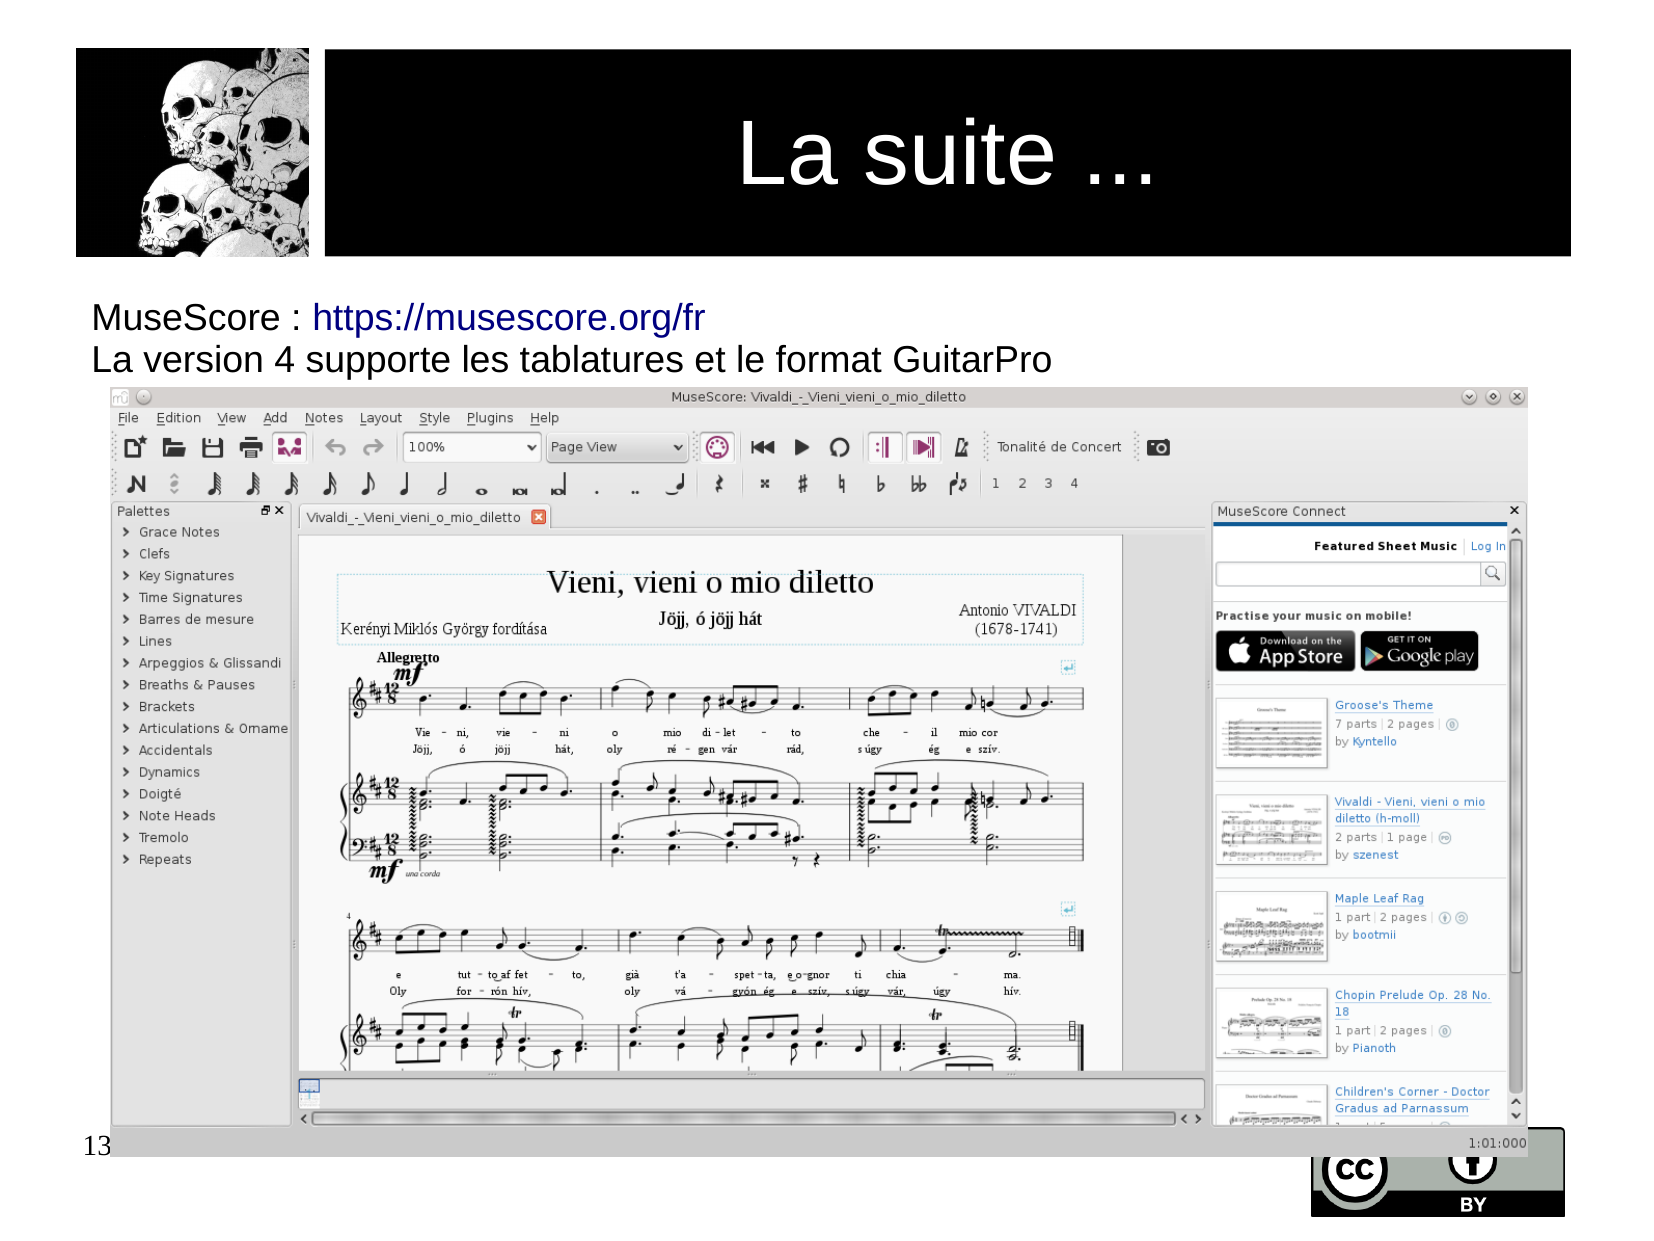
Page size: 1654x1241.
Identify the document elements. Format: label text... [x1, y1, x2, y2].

picture [110, 389, 1565, 1217]
picture [76, 48, 309, 257]
title La suite ... [324, 49, 1571, 257]
text_box MuseScore : https://musescore.org/fr La version 4 supporte les tablatures et le format GuitarPro [76, 289, 1565, 389]
